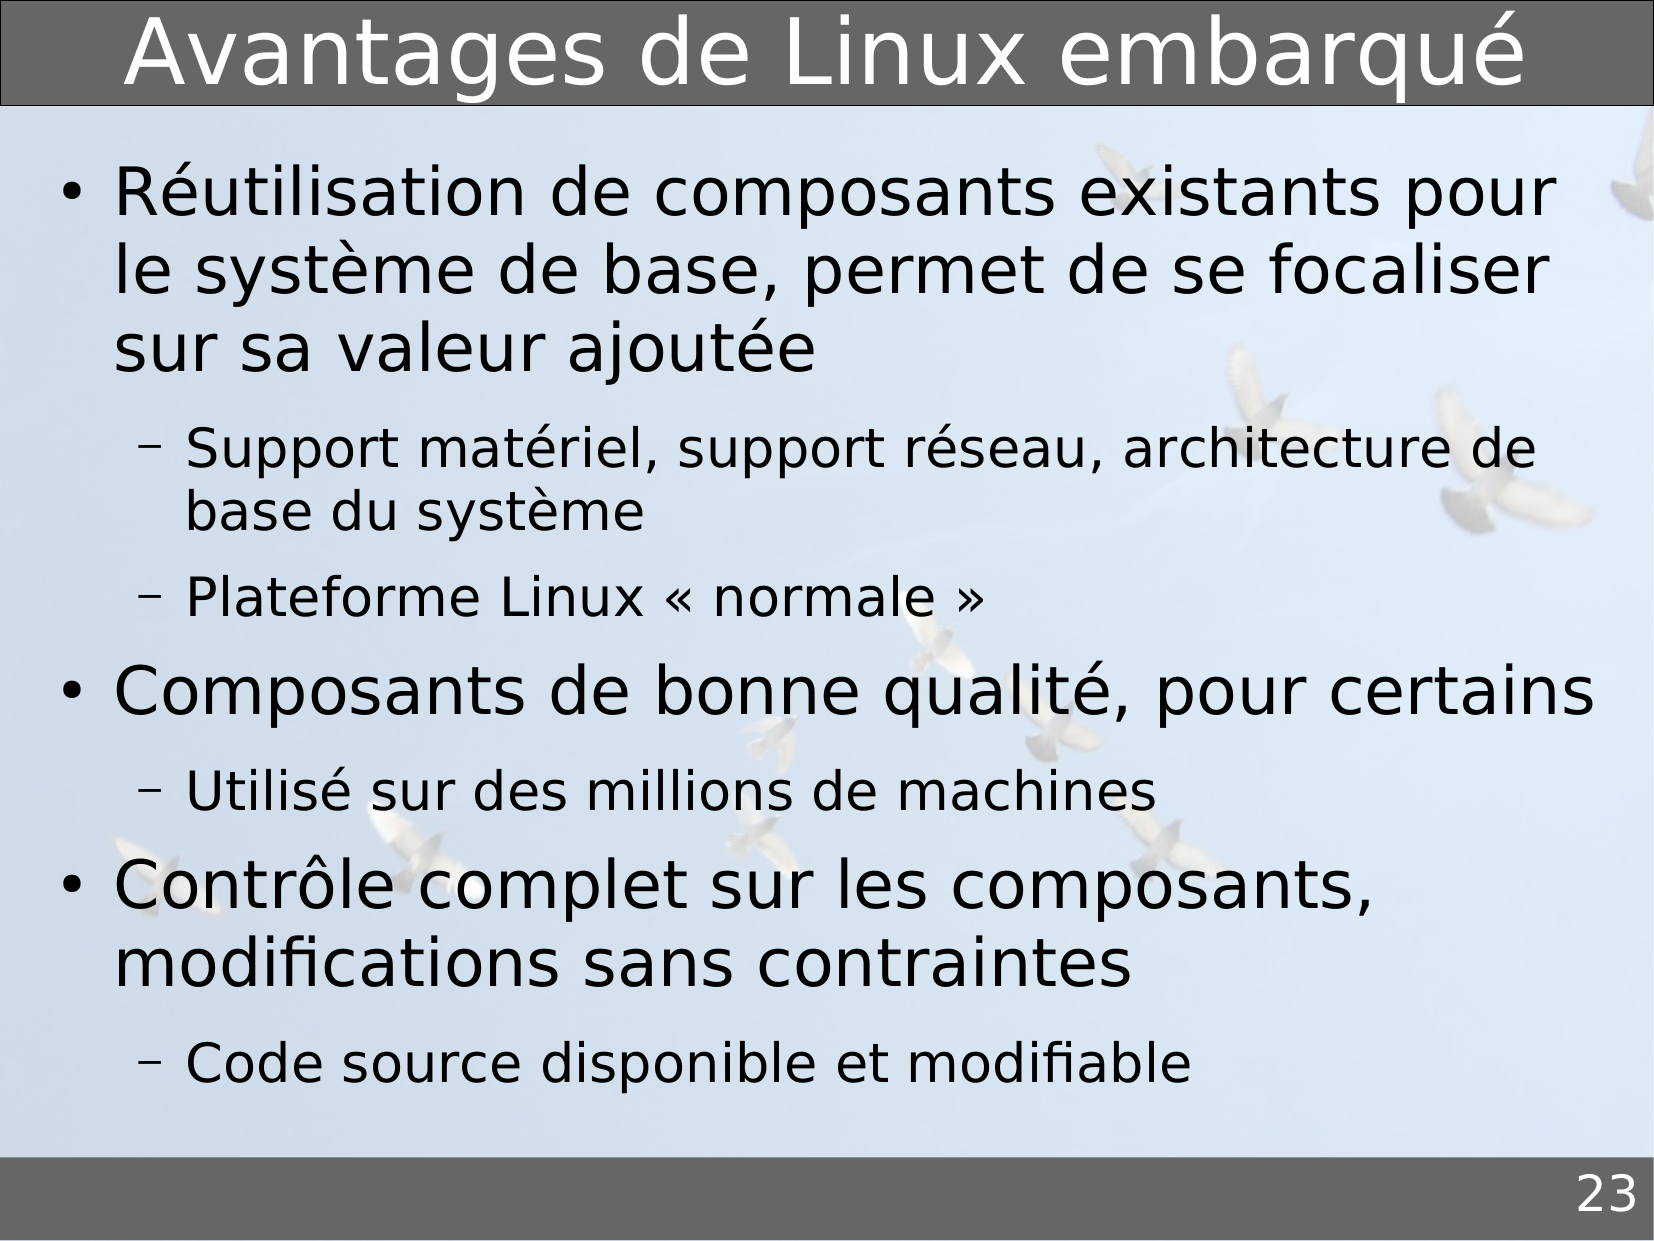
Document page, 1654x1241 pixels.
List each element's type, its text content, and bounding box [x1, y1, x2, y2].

title Avantages de Linux embarqué [0, 0, 1654, 107]
list Réutilisation de composants existants pour le système de base, permet de se focaliser sur sa valeur ajoutée Support matériel, support réseau, architecture de base du système Plateforme Linux « normale » Composants de bonne qualité, pour certains Utilisé sur des millions de machines Contrôle complet sur les composants, modifications sans contraintes Code source disponible et modifiable [42, 153, 1608, 1096]
